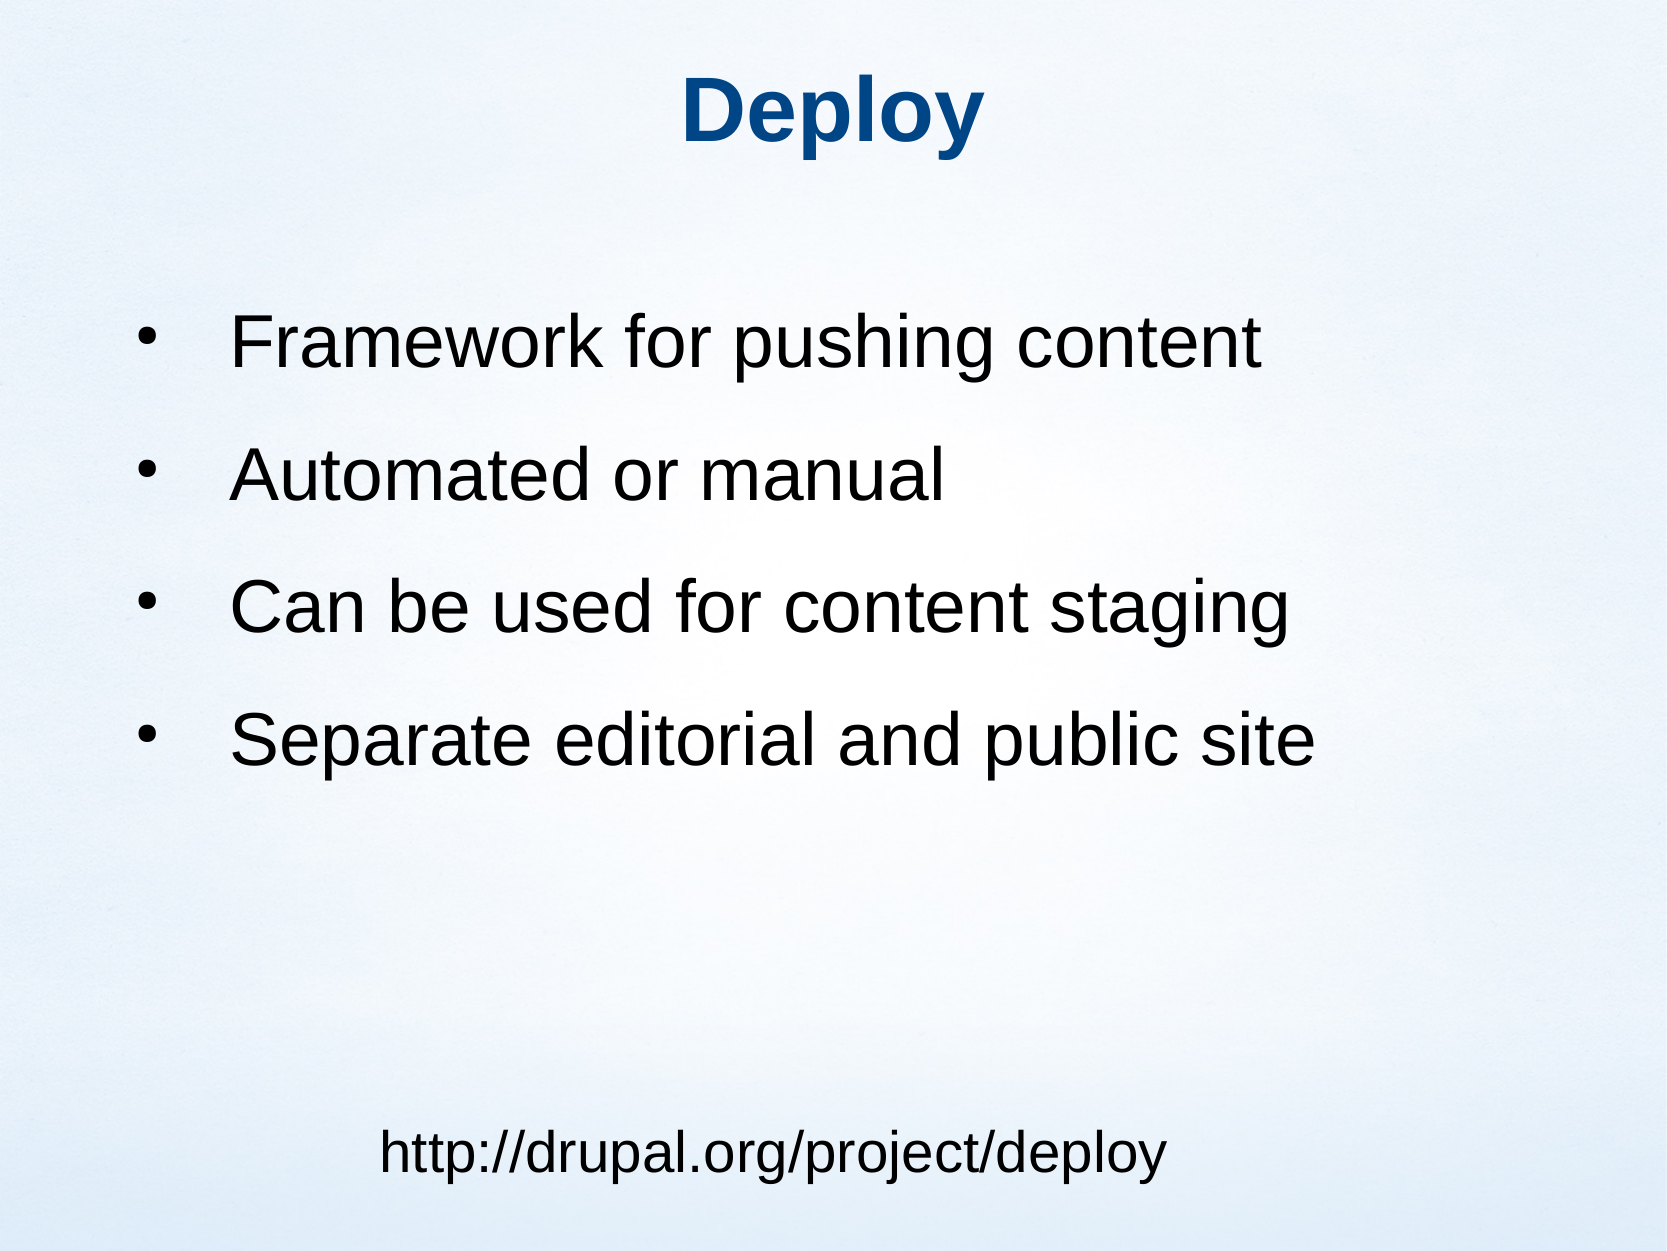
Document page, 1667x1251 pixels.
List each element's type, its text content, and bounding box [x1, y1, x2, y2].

title Deploy [83, 49, 1584, 259]
picture [0, 0, 1667, 1251]
list Framework for pushing content Automated or manual Can be used for content staging Separate editorial and public site [83, 292, 1584, 1118]
text_box http://drupal.org/project/deploy [364, 1107, 1303, 1193]
